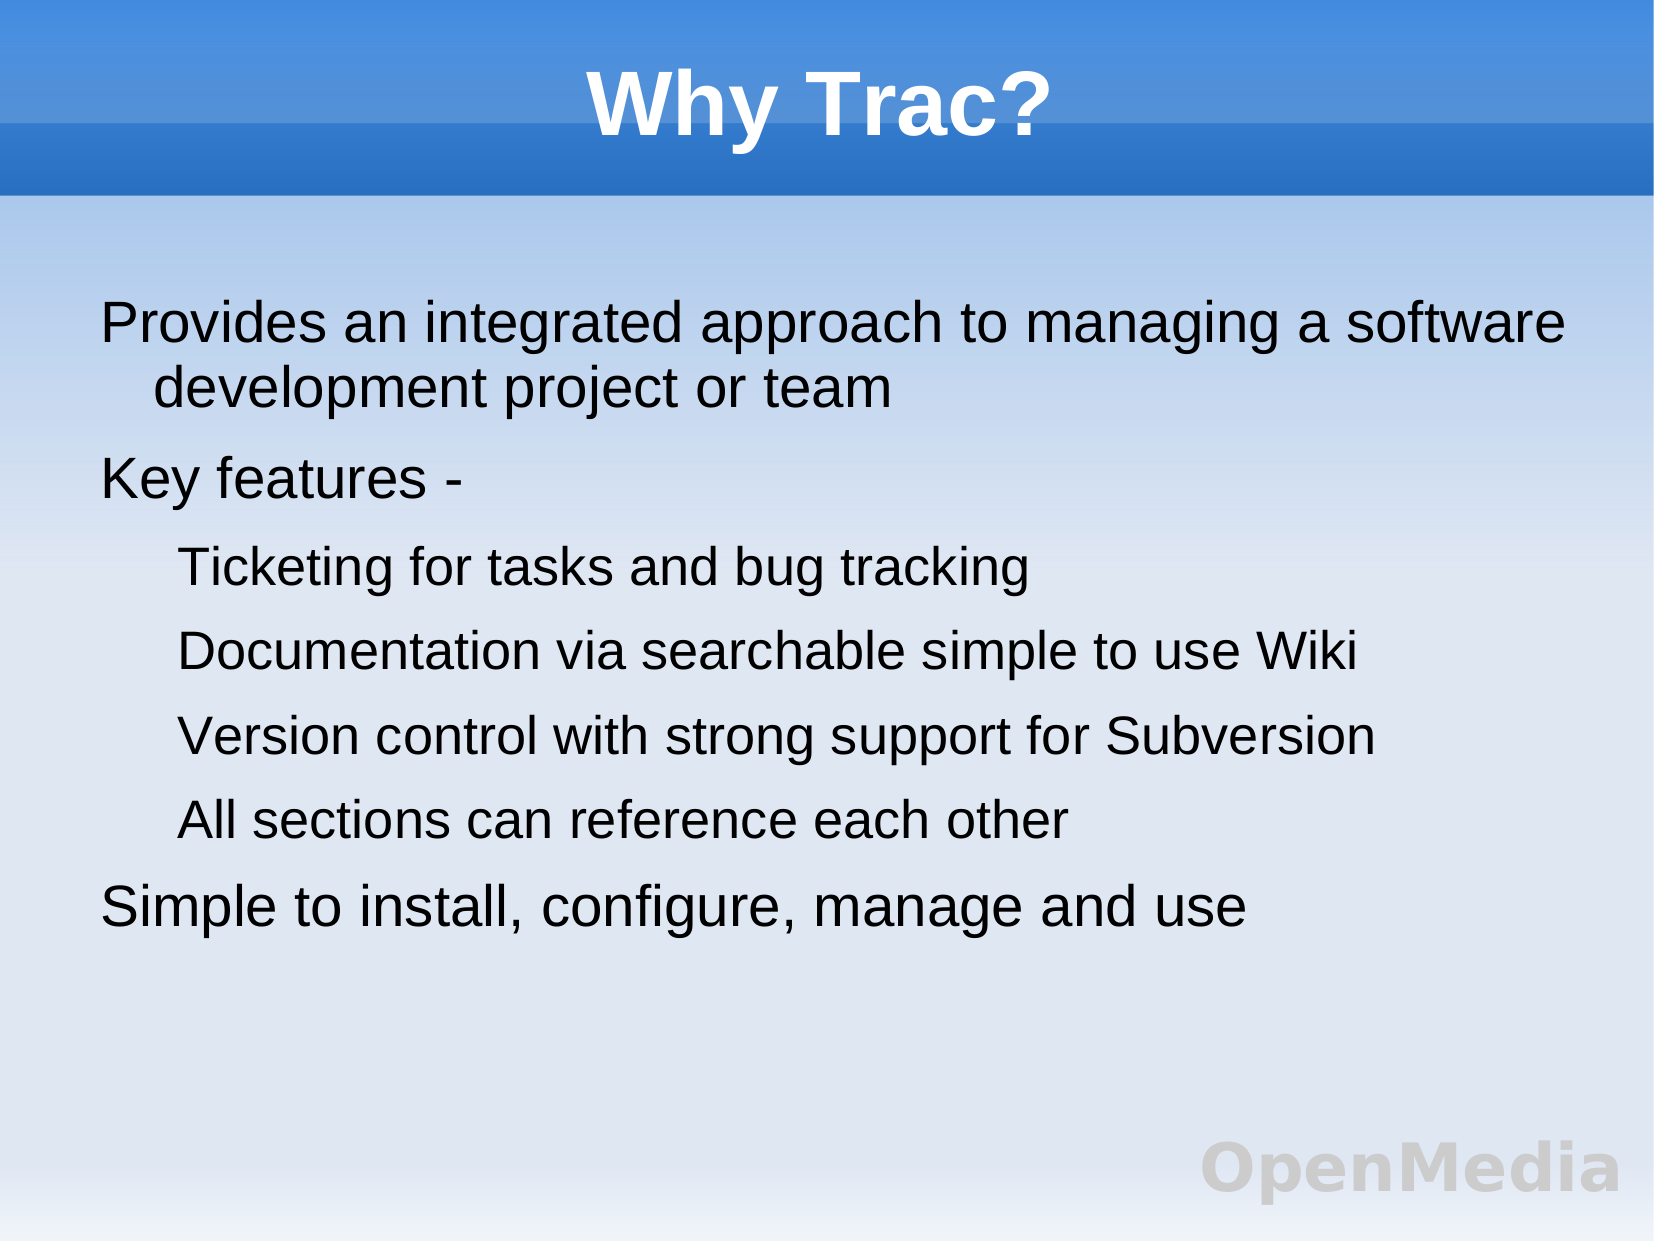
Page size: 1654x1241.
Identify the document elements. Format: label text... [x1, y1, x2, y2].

title Why Trac? [76, 0, 1565, 208]
picture [0, 0, 1654, 1241]
list Provides an integrated approach to managing a software development project or team Key features - Ticketing for tasks and bug tracking Documentation via searchable simple to use Wiki Version control with strong support for Subversion All sections can reference each other Simple to install, configure, manage and use [82, 290, 1571, 1094]
